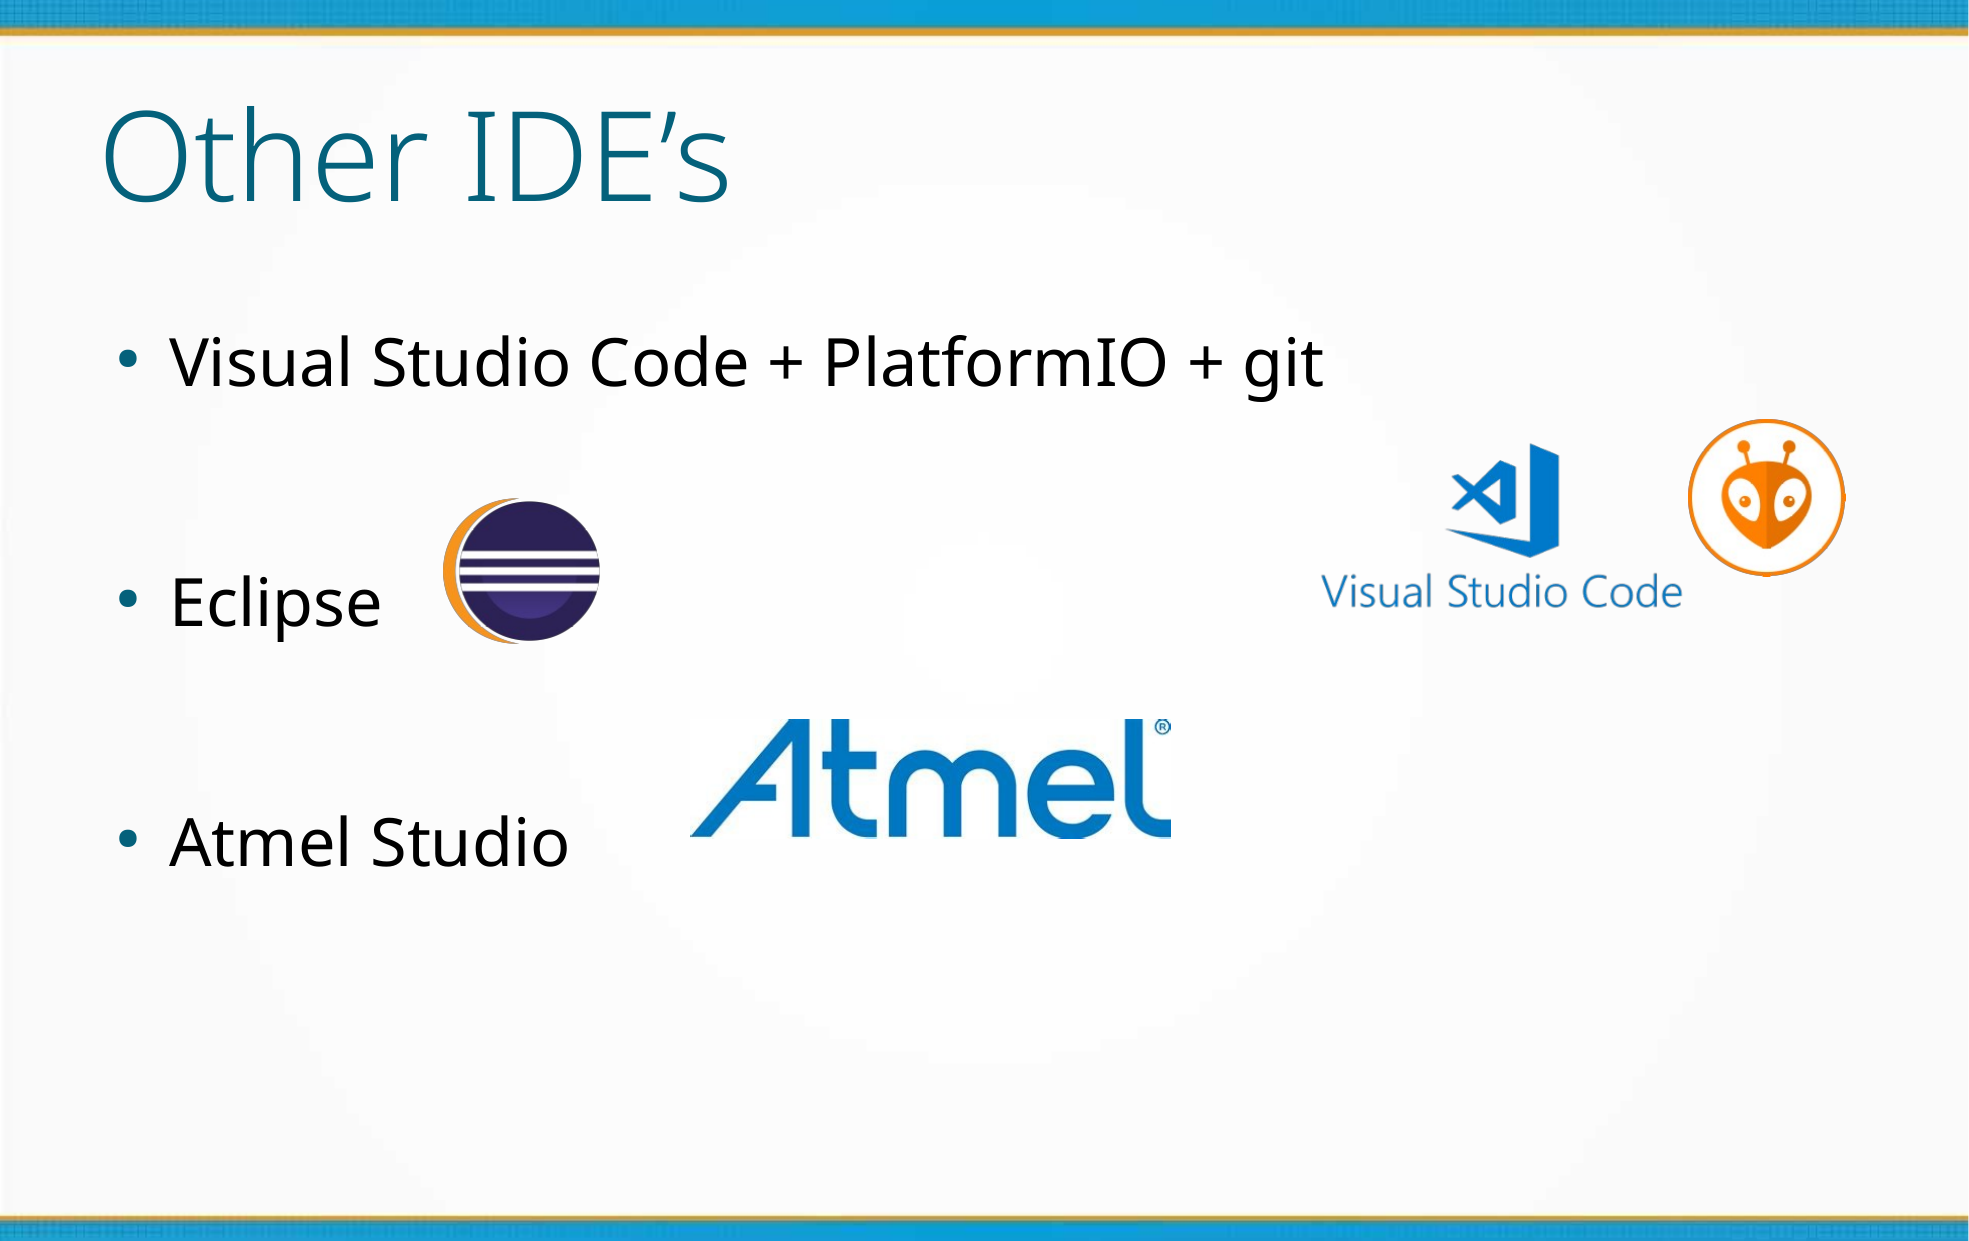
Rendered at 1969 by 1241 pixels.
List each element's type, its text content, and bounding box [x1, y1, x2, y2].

picture [0, 0, 1969, 1241]
list Visual Studio Code + PlatformIO + git Eclipse Atmel Studio [98, 315, 1861, 1081]
title Other IDE’s [98, 49, 1870, 257]
